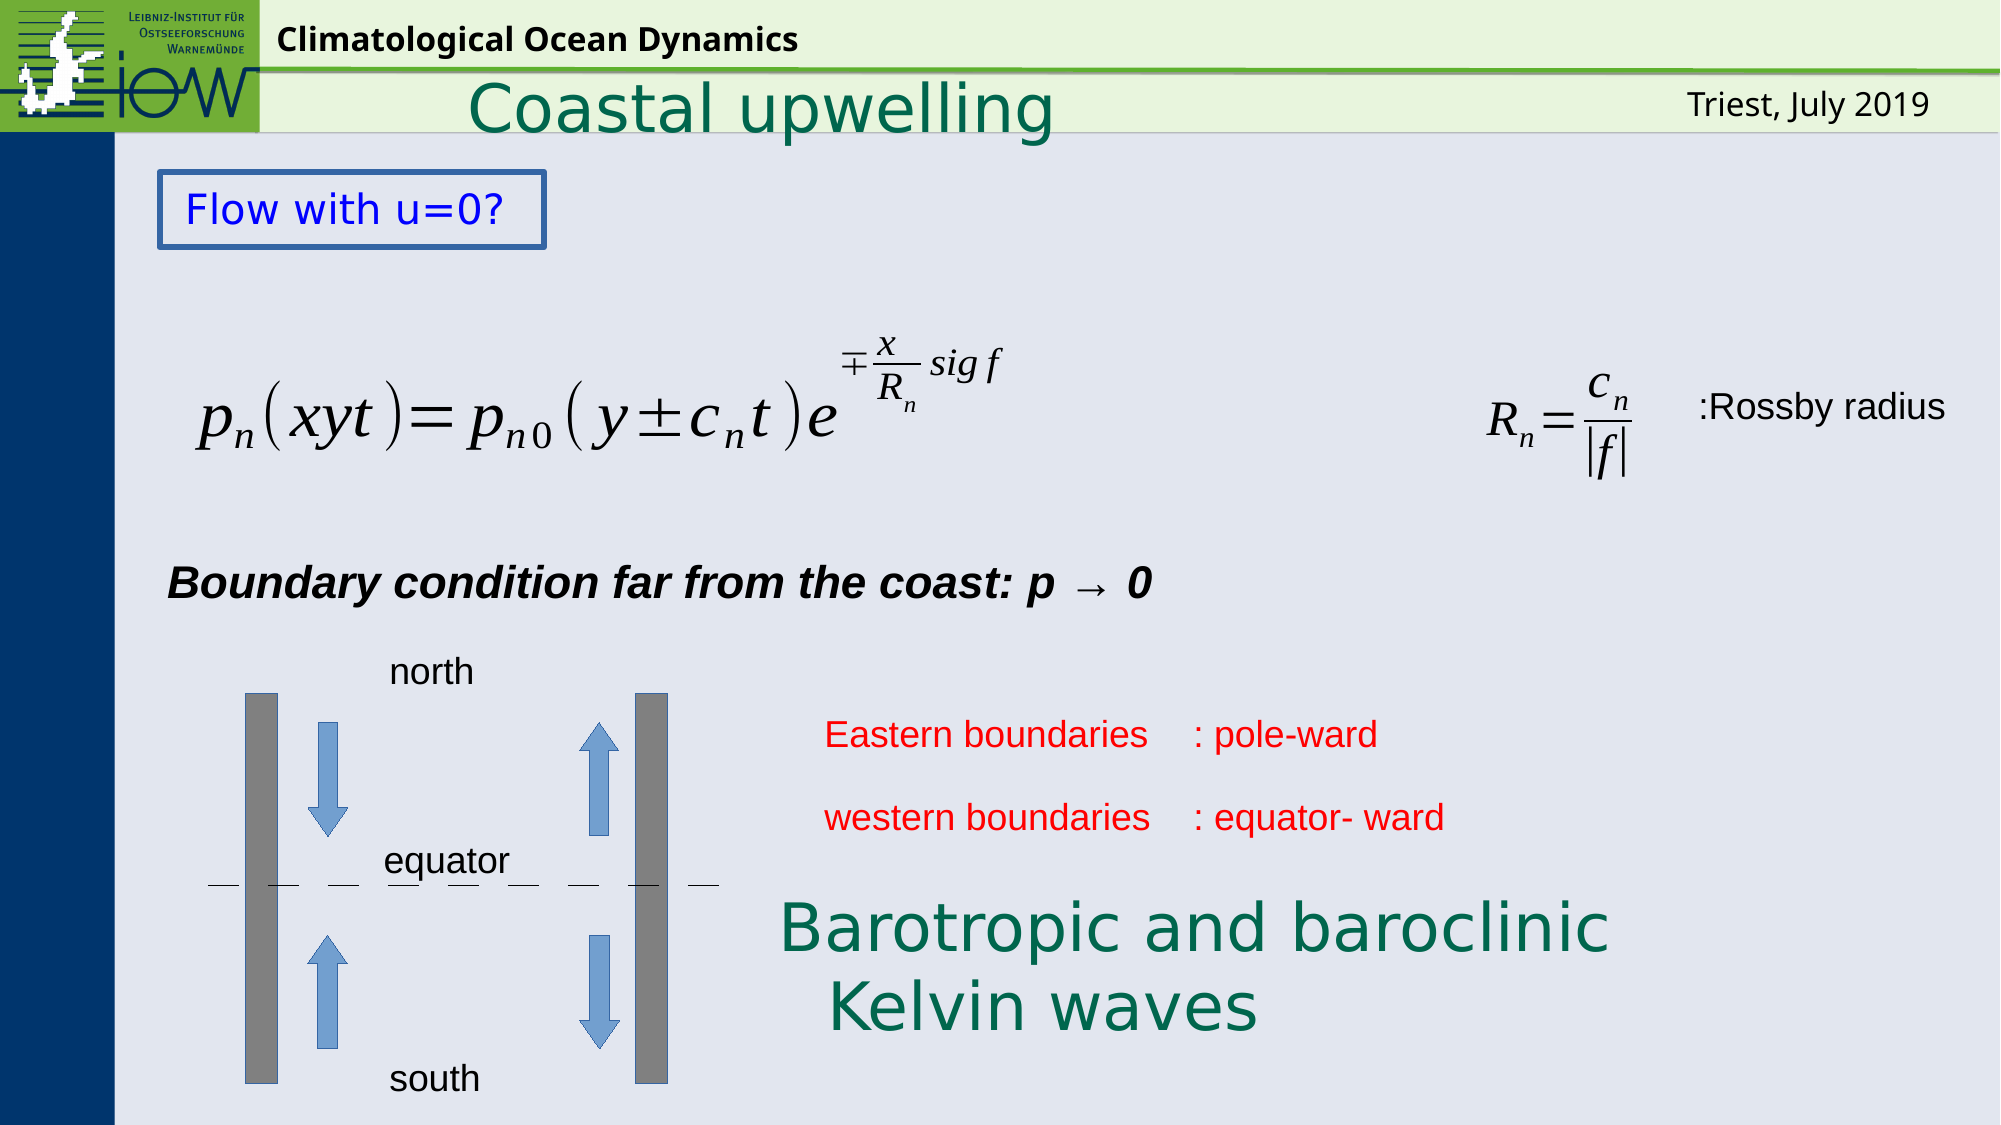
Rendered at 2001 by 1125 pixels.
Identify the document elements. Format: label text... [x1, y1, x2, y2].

text_box [635, 693, 668, 1084]
text_box [307, 935, 348, 1049]
text_box Boundary condition far from the coast: p → 0 [152, 549, 1181, 620]
text_box [579, 935, 620, 1049]
text_box :Rossby radius [1683, 377, 1961, 438]
chart [1470, 354, 1647, 480]
text_box Coastal upwelling [83, 58, 1434, 164]
text_box Flow with u=0? [159, 171, 545, 248]
picture [0, 10, 260, 118]
text_box equator [368, 831, 526, 892]
text_box south [374, 1050, 496, 1111]
text_box Eastern boundaries : pole-ward [809, 706, 1512, 778]
chart [172, 318, 1022, 459]
text_box western boundaries : equator- ward [809, 788, 1477, 876]
text_box [308, 722, 348, 837]
text_box north [374, 642, 490, 703]
text_box Barotropic and baroclinic Kelvin waves [708, 876, 1772, 982]
text_box [245, 693, 278, 1084]
text_box [579, 722, 619, 836]
